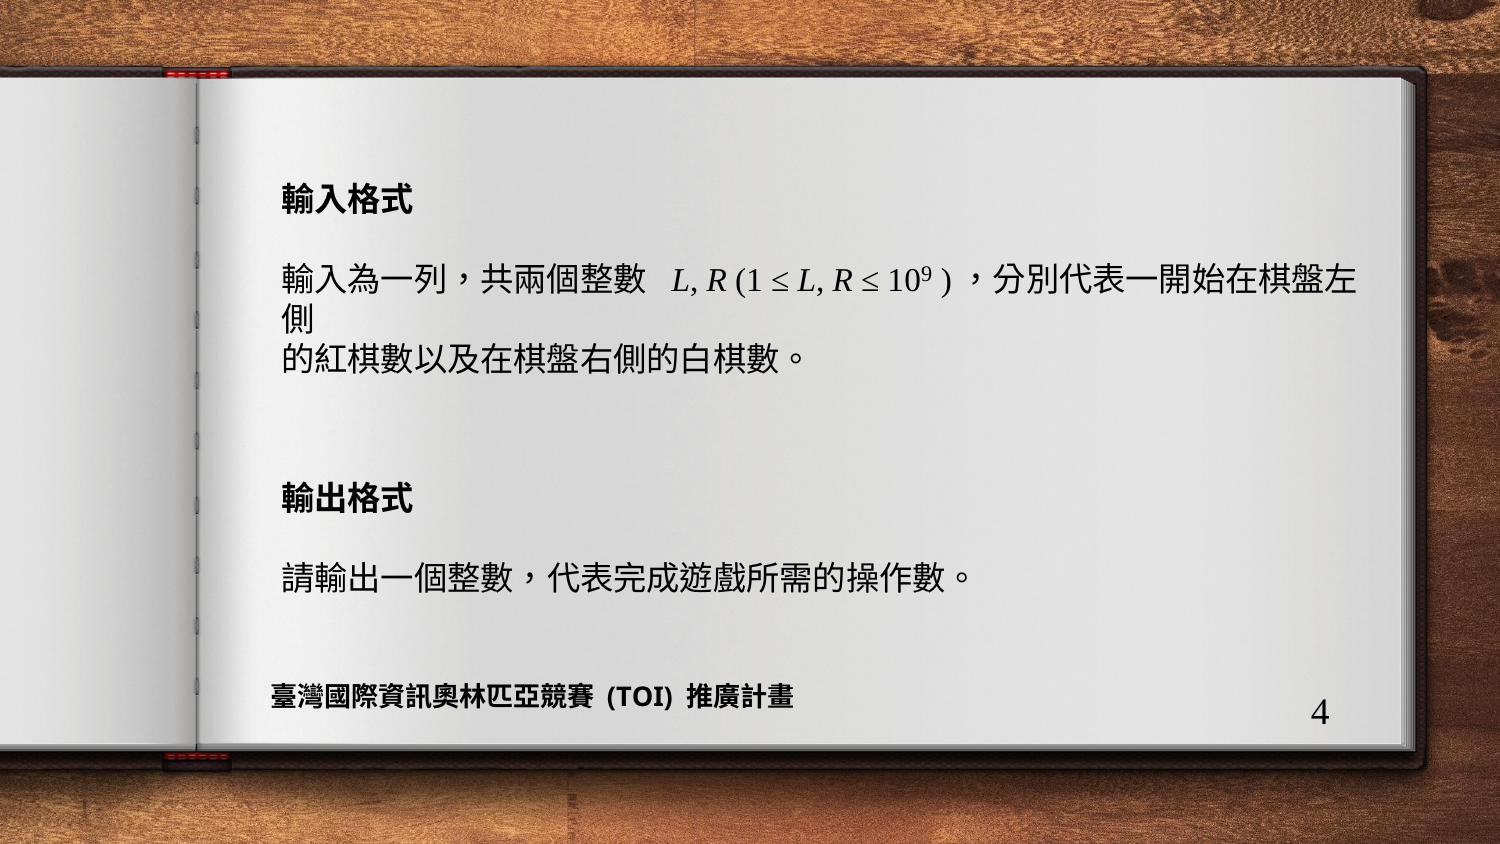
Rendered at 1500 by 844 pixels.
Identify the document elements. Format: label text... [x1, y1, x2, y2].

text_box [1295, 672, 1386, 737]
text_box 輸出格式 請輸出一個整數，代表完成遊戲所需的操作數。 [266, 469, 1368, 604]
text_box 輸入格式 輸入為一列，共兩個整數 L, R (1 ≤ L, R ≤ 109 )，分別代表一開始在棋盤左側 的紅棋數以及在棋盤右側的白棋數。 [266, 171, 1400, 386]
